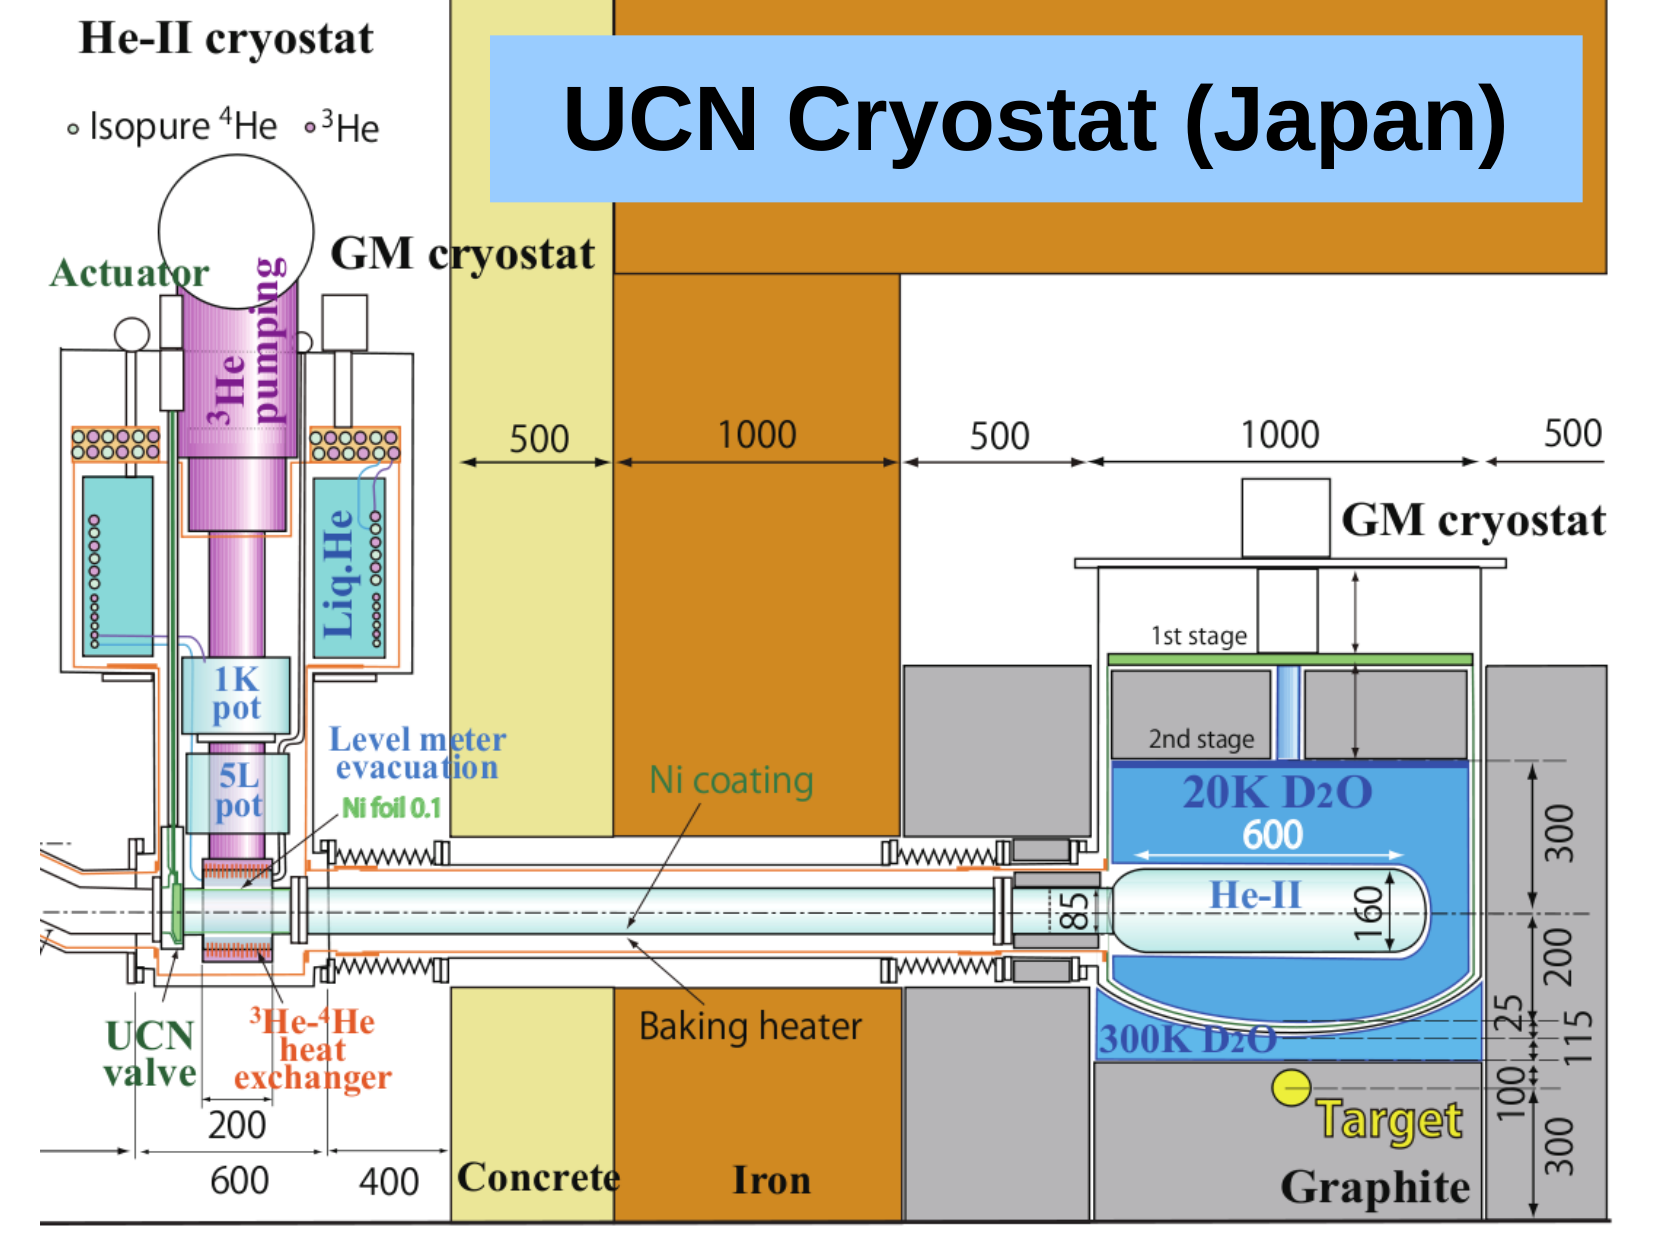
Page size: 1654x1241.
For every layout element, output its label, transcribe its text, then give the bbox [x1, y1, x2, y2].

picture [40, 0, 1618, 1233]
text_box UCN Cryostat (Japan) [490, 35, 1583, 203]
